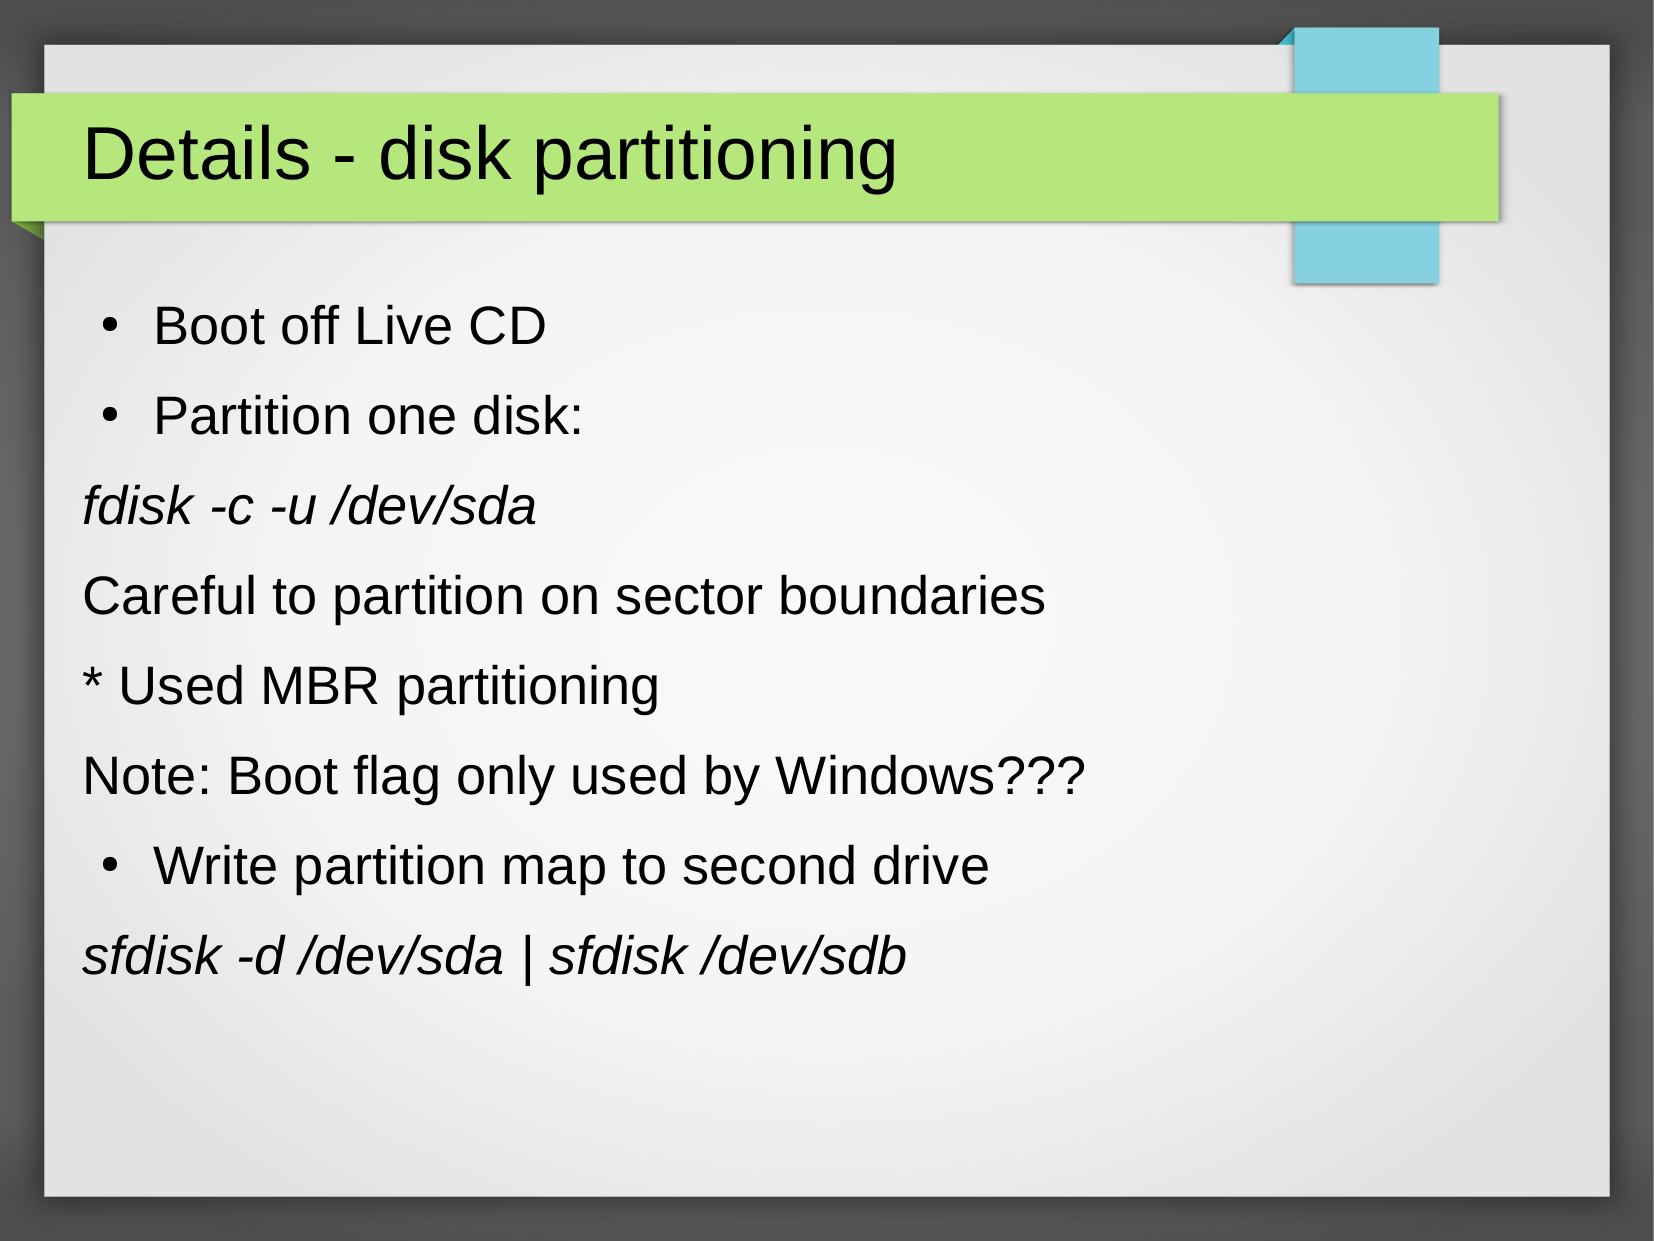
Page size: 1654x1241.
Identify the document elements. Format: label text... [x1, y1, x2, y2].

title Details - disk partitioning [82, 94, 1264, 213]
list Boot off Live CD Partition one disk: fdisk -c -u /dev/sda Careful to partition on sector boundaries * Used MBR partitioning Note: Boot flag only used by Windows??? Write partition map to second drive sfdisk -d /dev/sda | sfdisk /dev/sdb [82, 295, 1571, 1015]
picture [0, 0, 1654, 1241]
